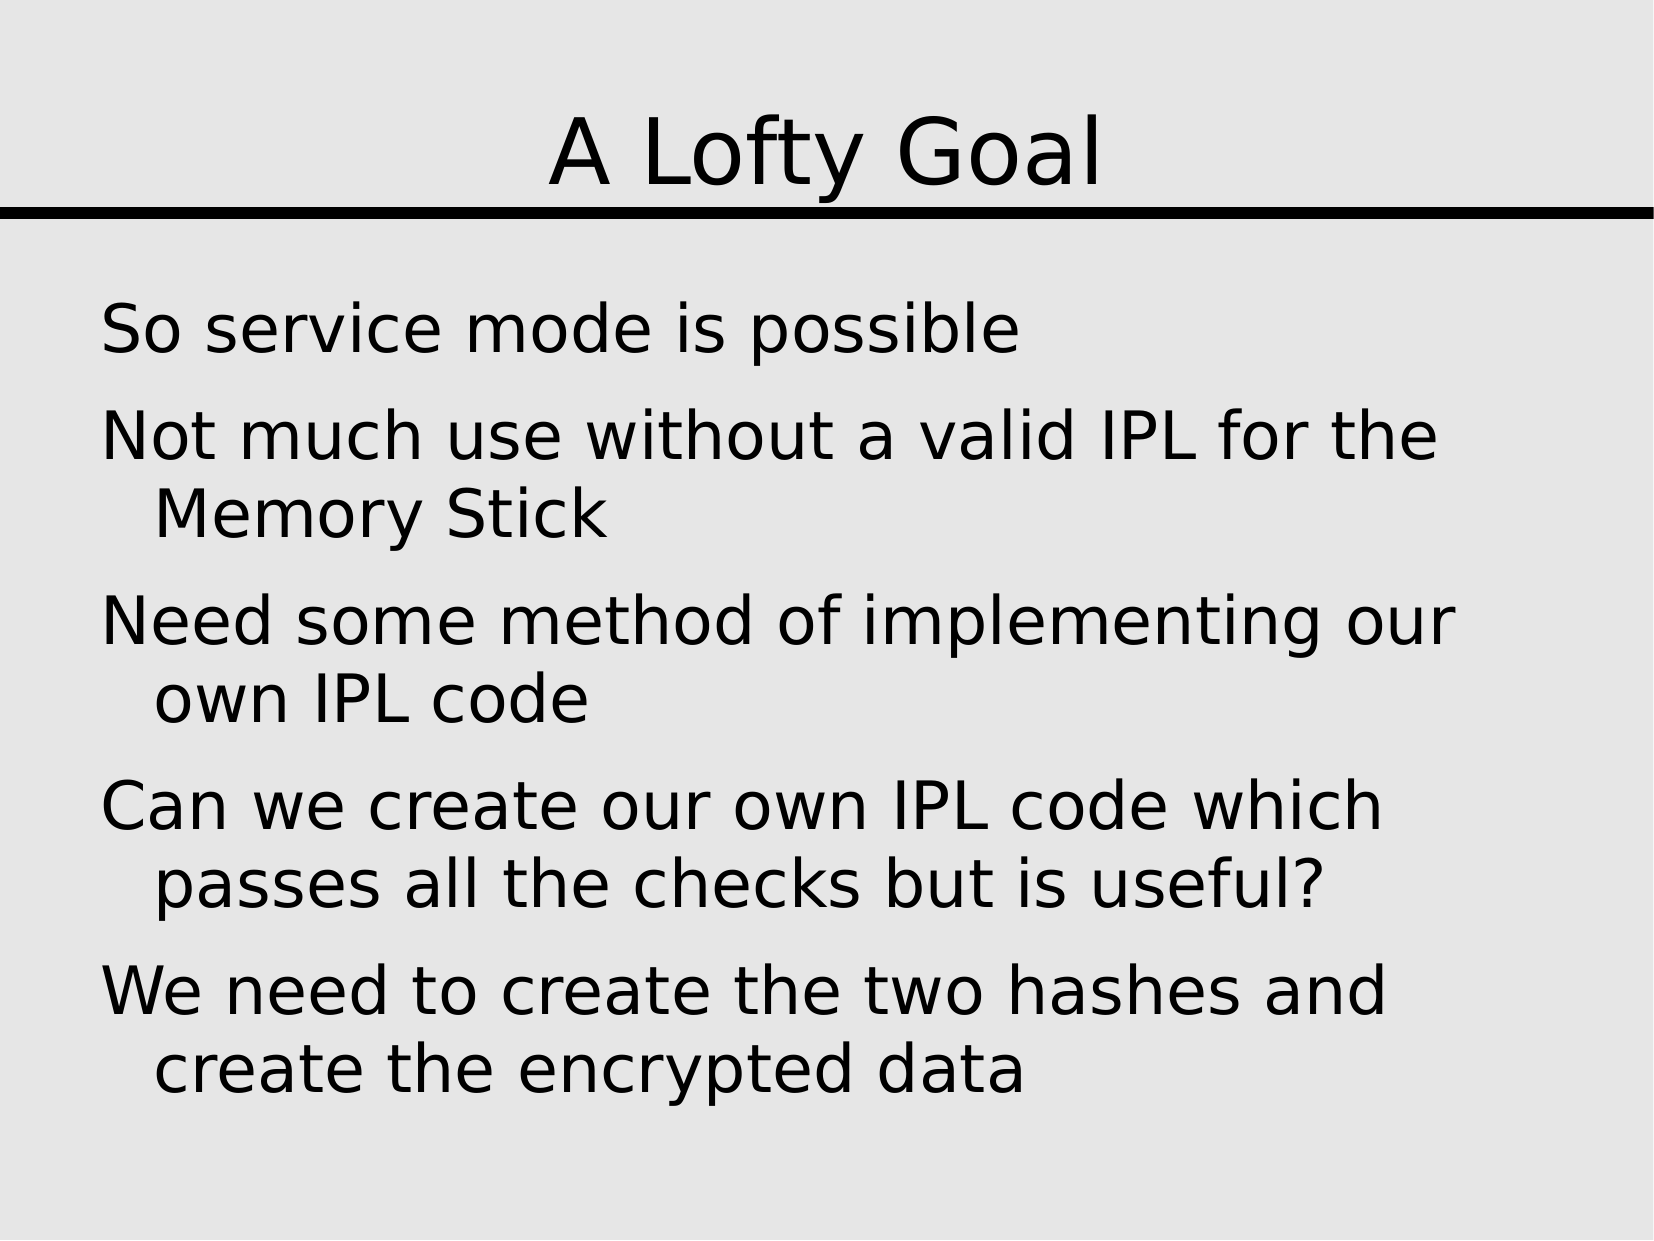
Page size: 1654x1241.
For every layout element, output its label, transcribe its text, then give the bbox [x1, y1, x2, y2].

list So service mode is possible Not much use without a valid IPL for the Memory Stick Need some method of implementing our own IPL code Can we create our own IPL code which passes all the checks but is useful? We need to create the two hashes and create the encrypted data [82, 290, 1571, 1109]
title A Lofty Goal [82, 49, 1571, 257]
